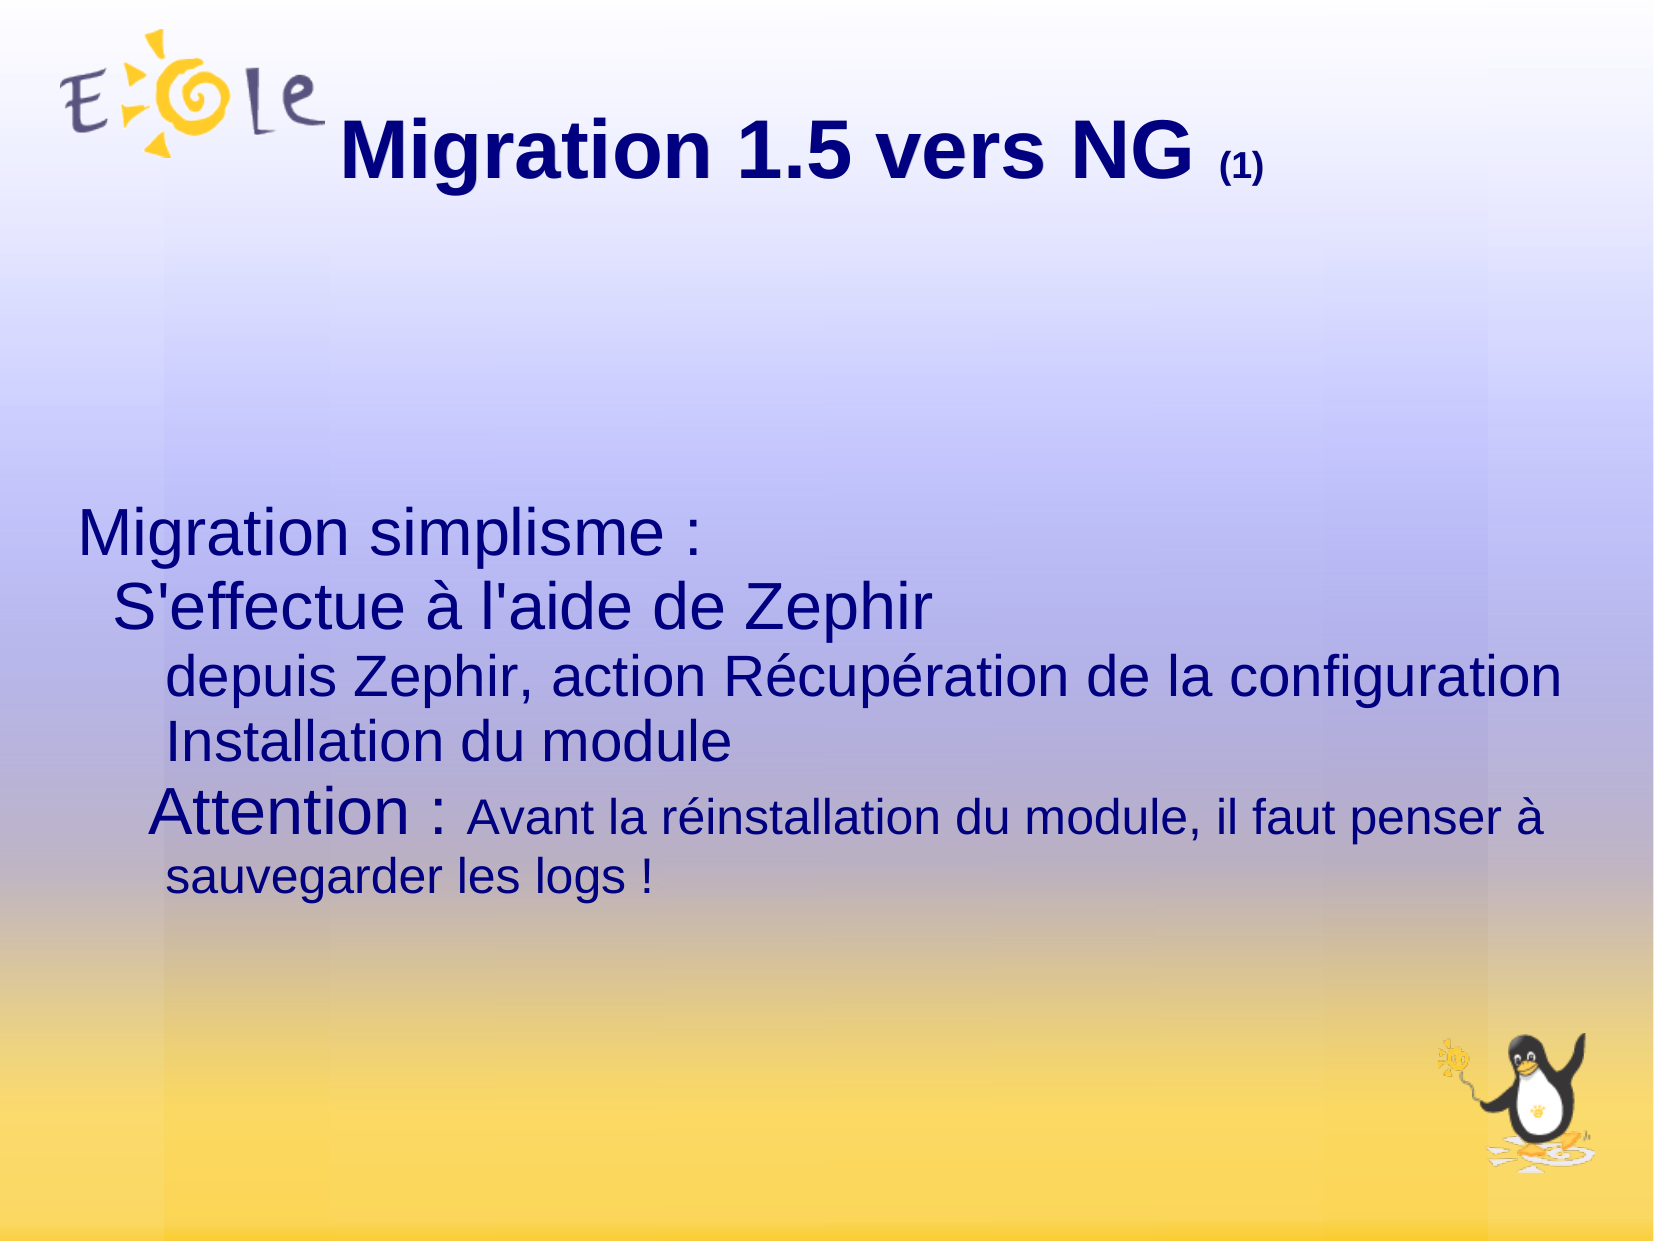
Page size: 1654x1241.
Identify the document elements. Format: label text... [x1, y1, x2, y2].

subtitle Migration simplisme : S'effectue à l'aide de Zephir depuis Zephir, action Récupération de la configuration Installation du module Attention : Avant la réinstallation du module, il faut penser à sauvegarder les logs ! [59, 297, 1571, 1102]
picture [0, 0, 1654, 1241]
text_box Migration 1.5 vers NG (1) [324, 95, 1280, 218]
